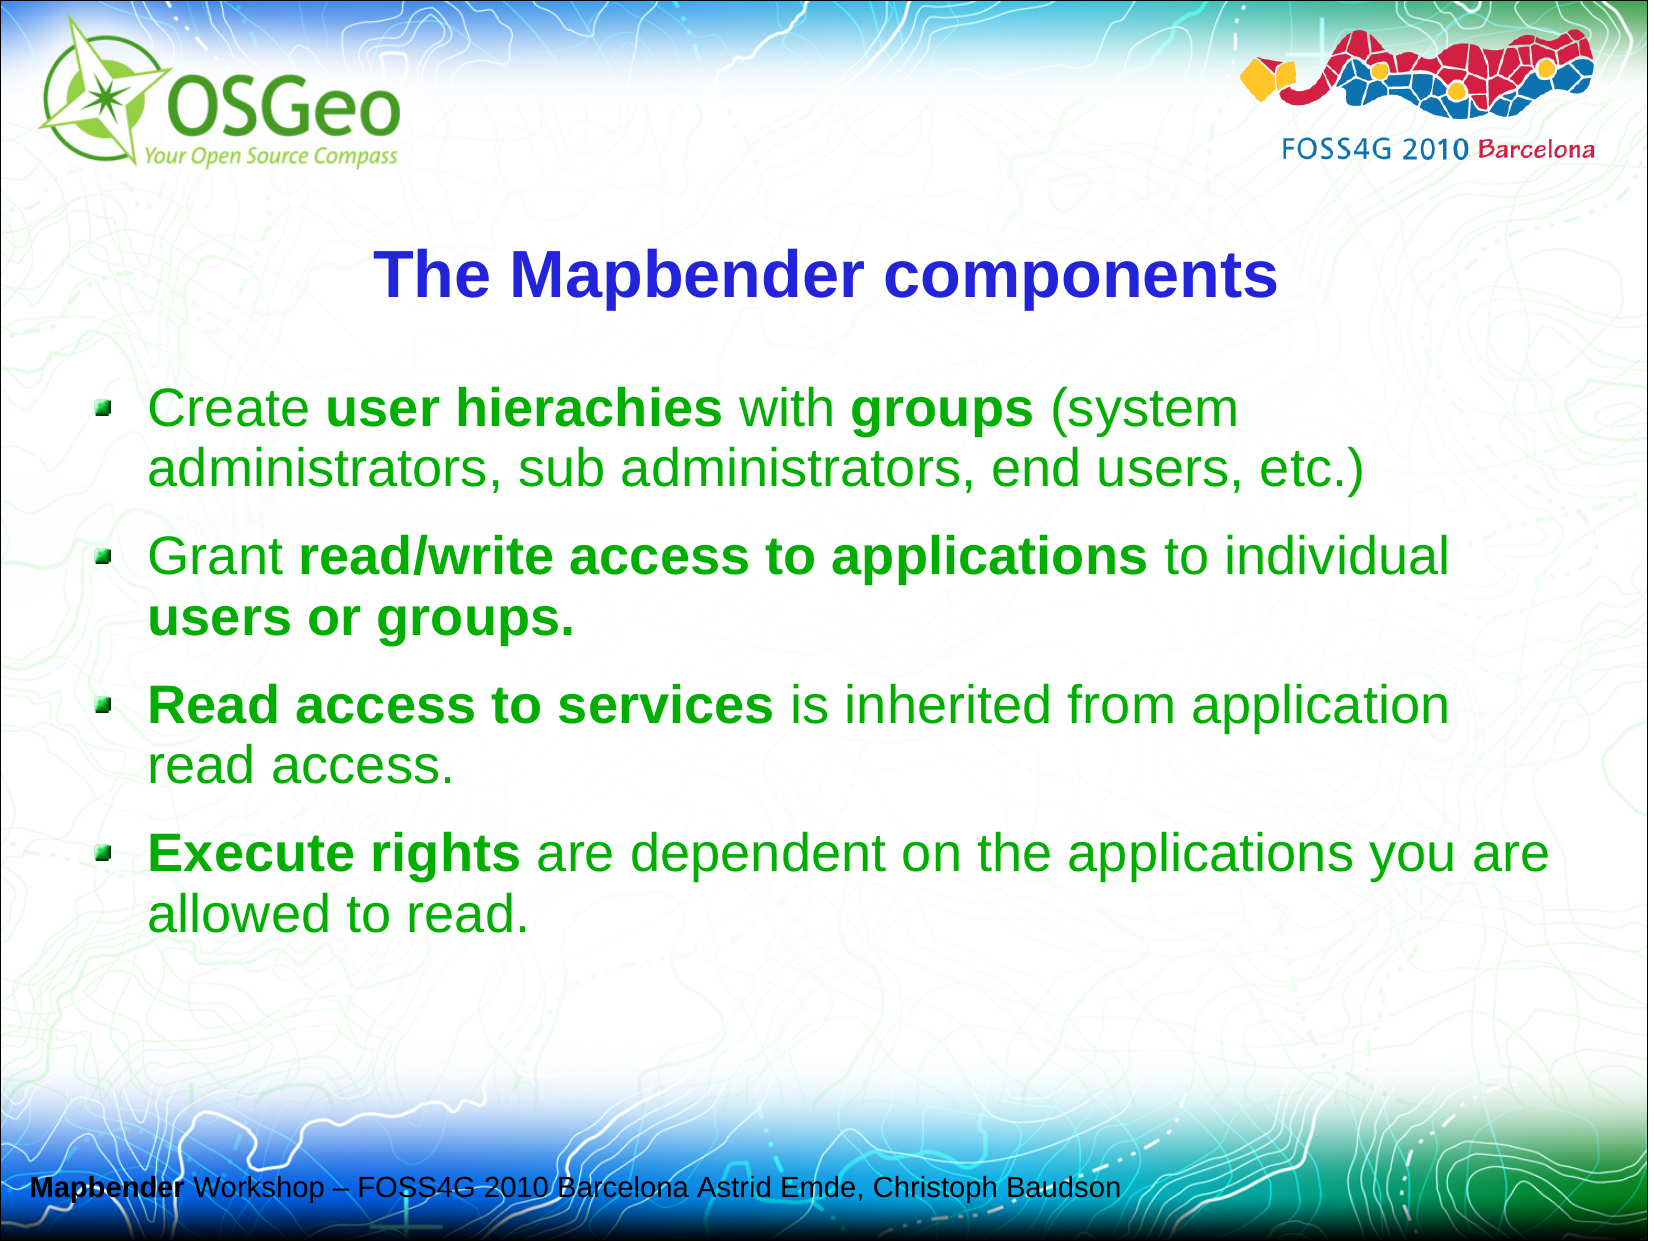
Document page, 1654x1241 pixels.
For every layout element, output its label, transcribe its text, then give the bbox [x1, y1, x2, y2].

title The Mapbender components [82, 208, 1571, 342]
picture [1, 1, 1647, 1240]
list Create user hierachies with groups (system administrators, sub administrators, end users, etc.) Grant read/write access to applications to individual users or groups. Read access to services is inherited from application read access. Execute rights are dependent on the applications you are allowed to read. [76, 377, 1565, 1182]
